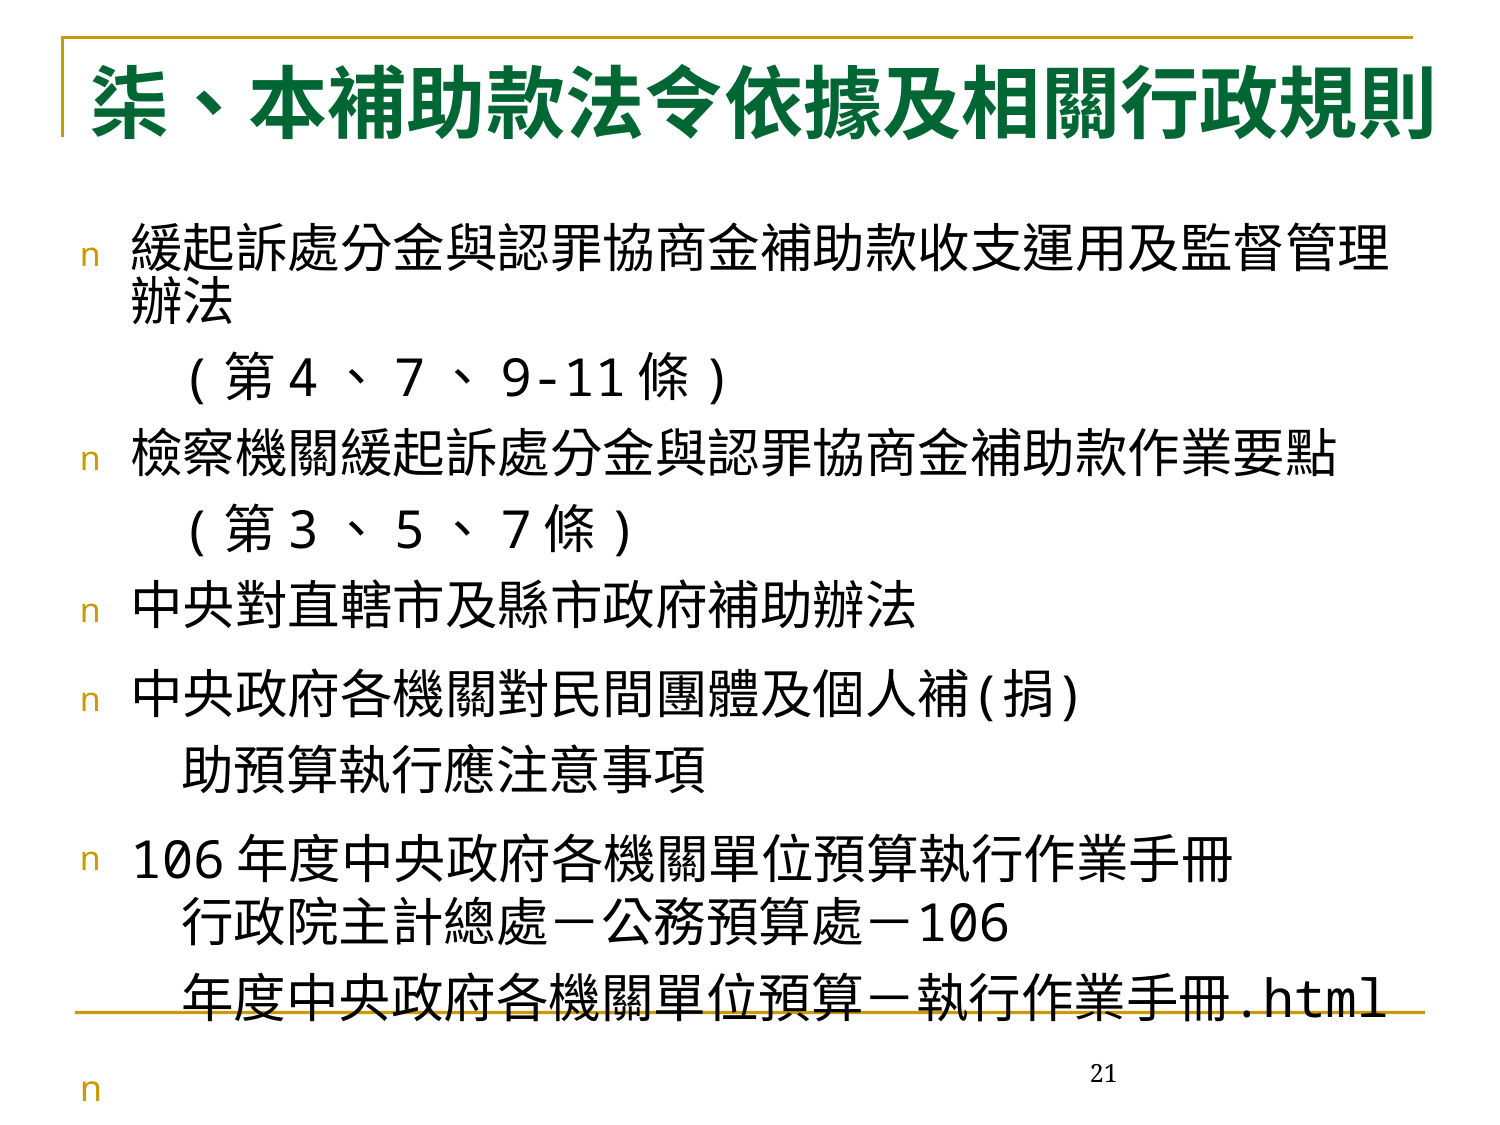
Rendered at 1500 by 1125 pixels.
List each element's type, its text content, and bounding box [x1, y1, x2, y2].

text_box [1074, 1024, 1426, 1100]
title 柒、本補助款法令依據及相關行政規則 [75, 45, 1459, 233]
list 緩起訴處分金與認罪協商金補助款收支運用及監督管理辦法(第4、7、9-11條) 檢察機關緩起訴處分金與認罪協商金補助款作業要點(第3、5、7條) 中央對直轄市及縣市政府補助辦法 中央政府各機關對民間團體及個人補(捐)助預算執行應注意事項 106年度中央政府各機關單位預算執行作業手冊行政院主計總處－公務預算處－106年度中央政府各機關單位預算－執行作業手冊.html [64, 208, 1415, 1012]
